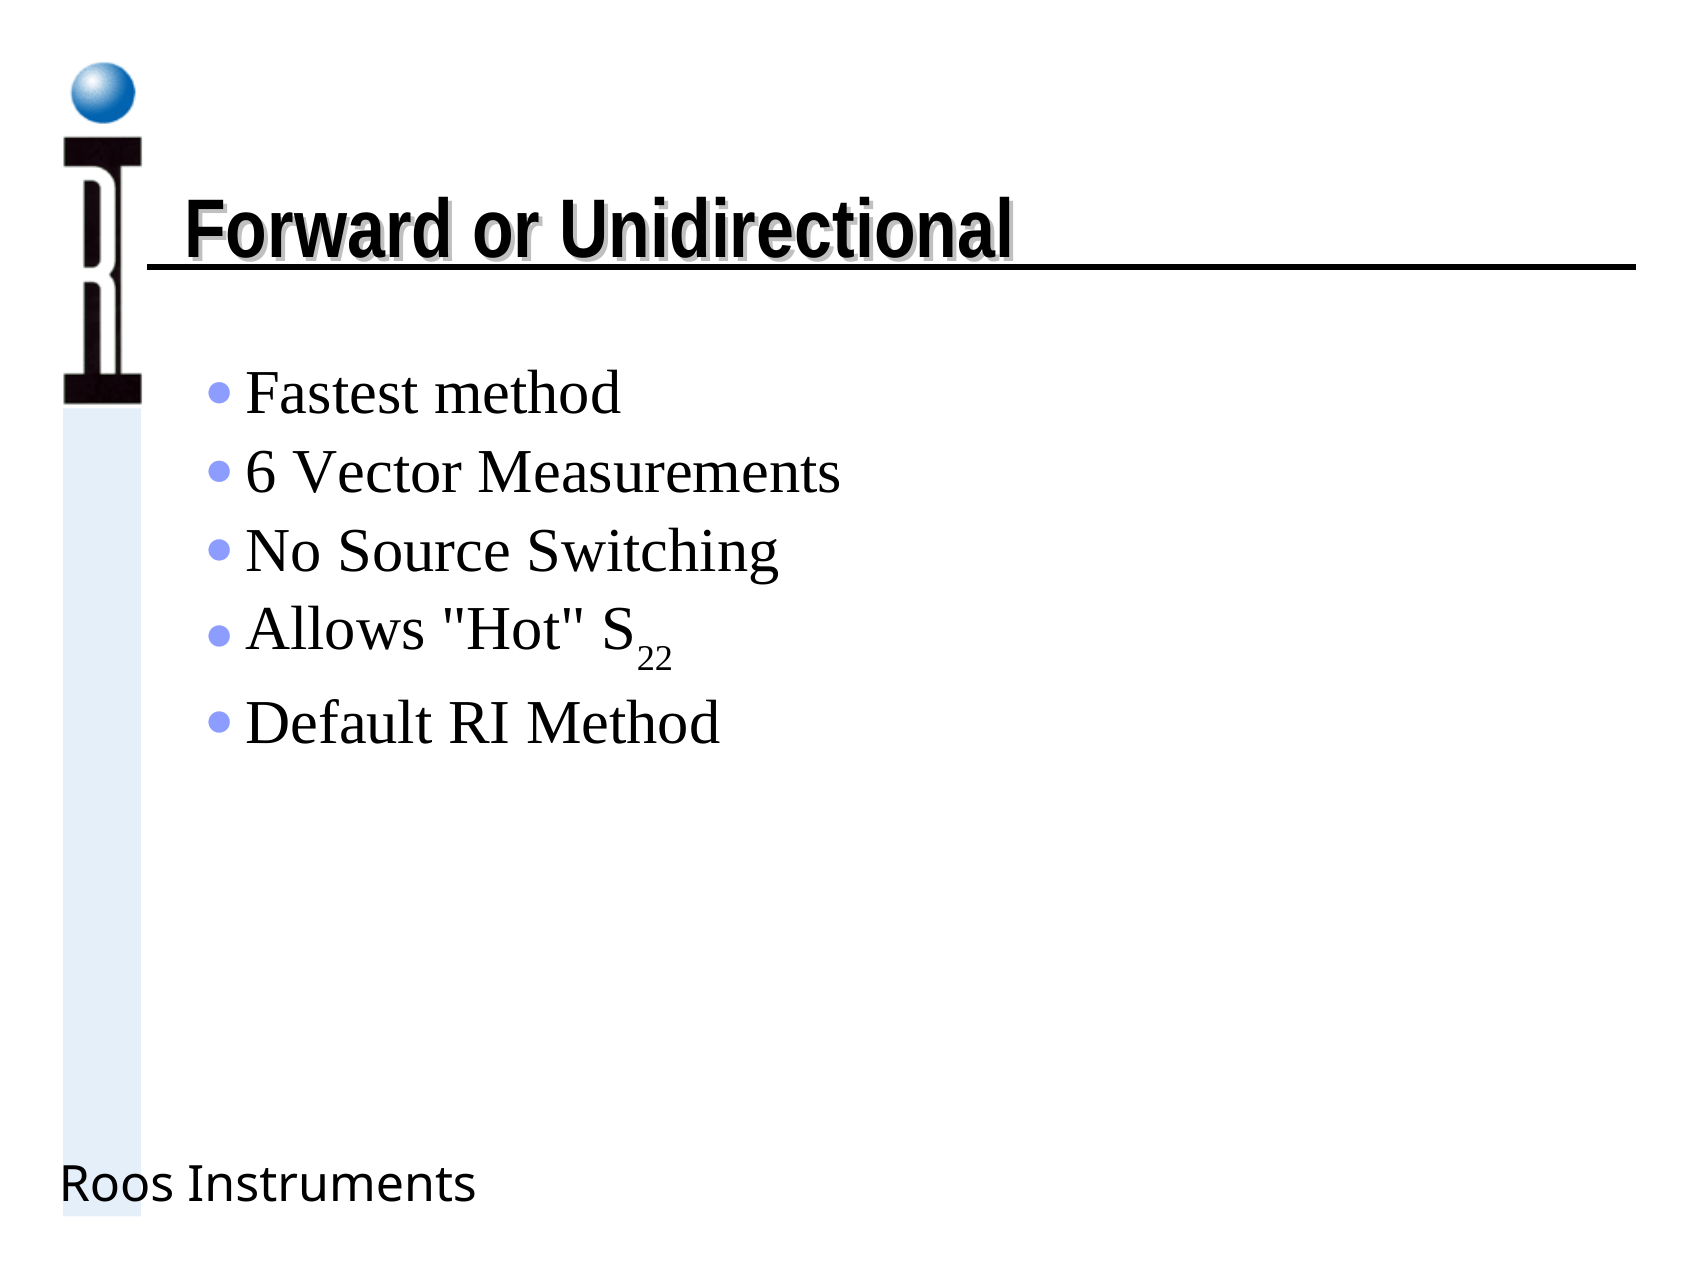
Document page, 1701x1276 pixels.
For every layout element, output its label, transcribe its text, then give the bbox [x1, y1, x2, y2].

text_box Fastest method 6 Vector Measurements No Source Switching Allows "Hot" S22 Default RI Method [192, 358, 1550, 761]
text_box Forward or Unidirectional [184, 92, 1539, 274]
picture [59, 58, 147, 411]
